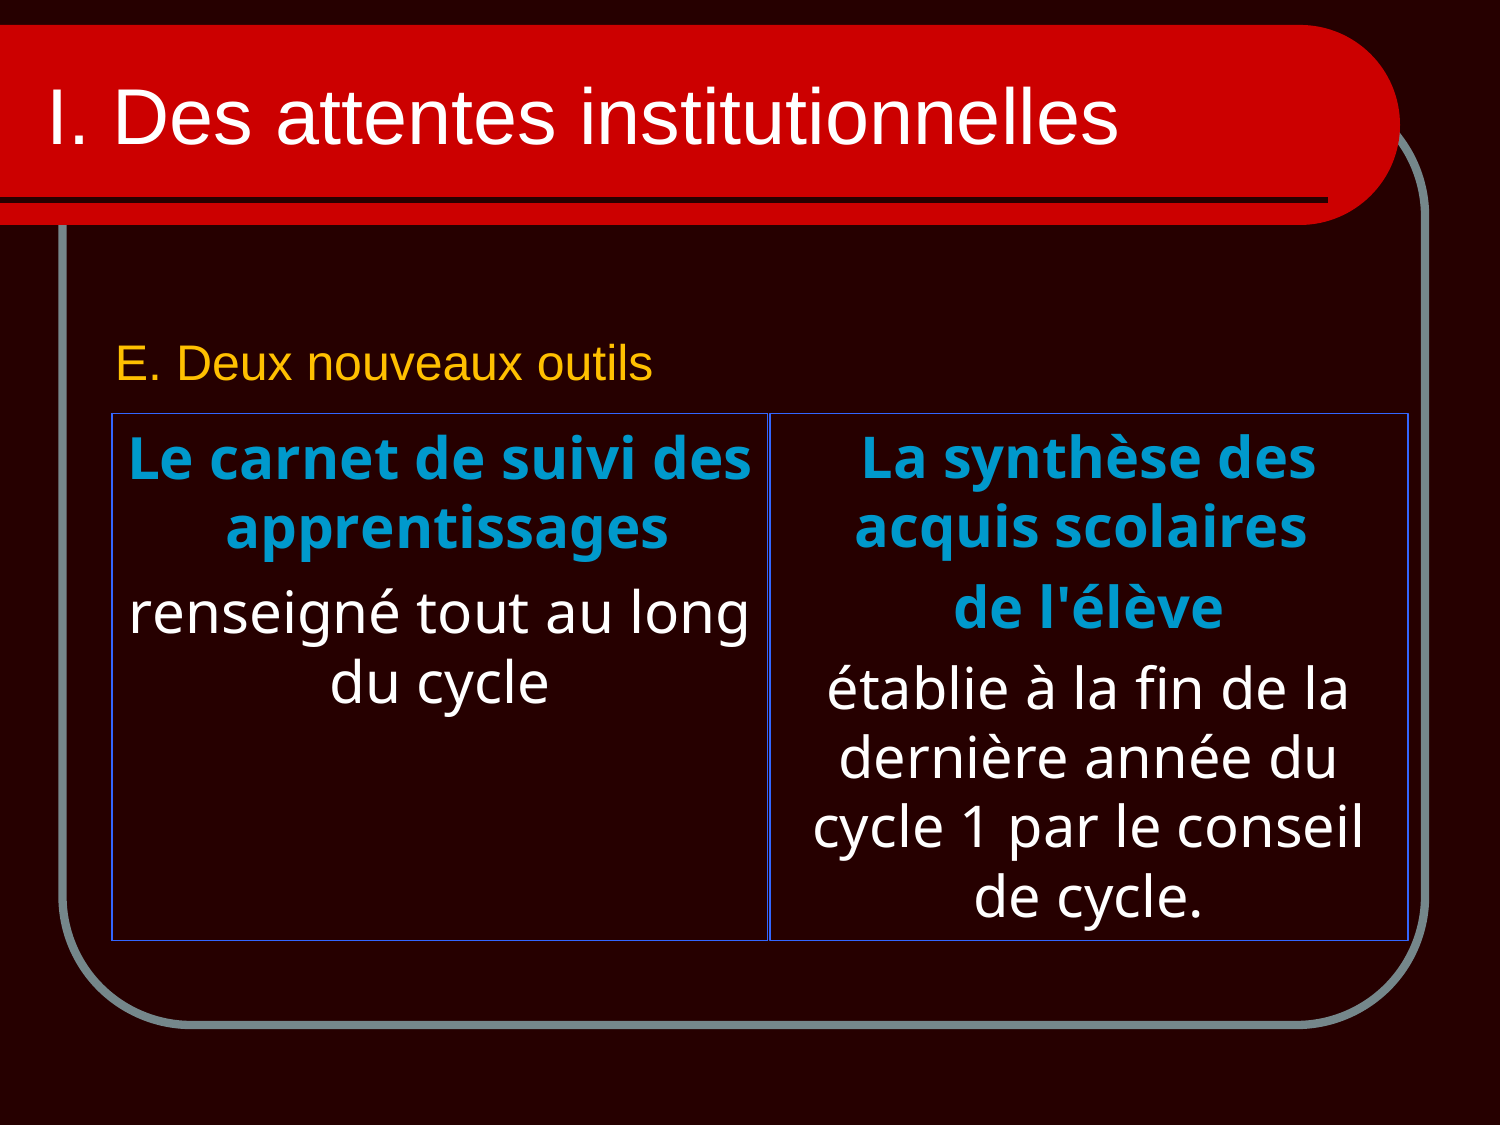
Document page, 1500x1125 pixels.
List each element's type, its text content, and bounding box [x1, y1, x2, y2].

text_box Le carnet de suivi des apprentissages renseigné tout au long du cycle [112, 413, 768, 941]
list E. Deux nouveaux outils [99, 262, 1401, 965]
text_box La synthèse des acquis scolaires de l'élève établie à la fin de la dernière année du cycle 1 par le conseil de cycle. [770, 413, 1409, 941]
title I. Des attentes institutionnelles [31, 37, 1347, 188]
